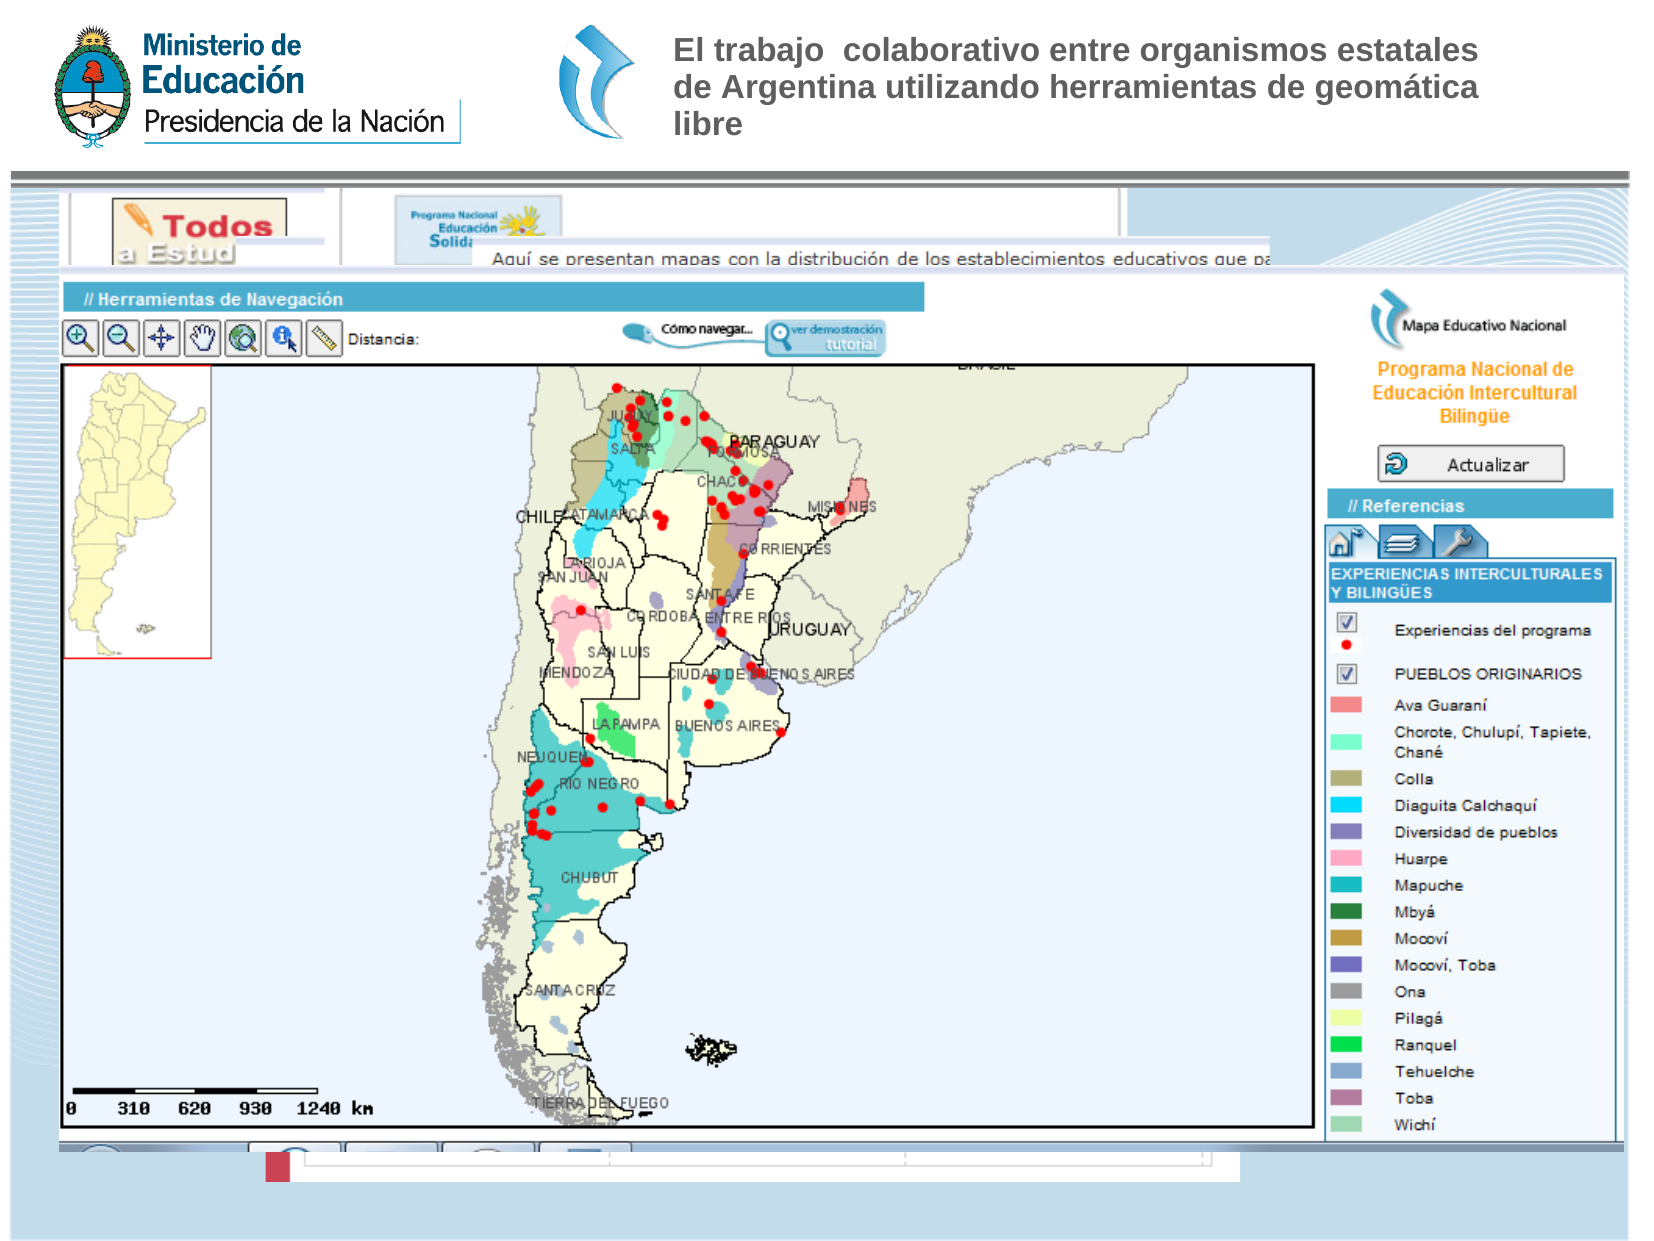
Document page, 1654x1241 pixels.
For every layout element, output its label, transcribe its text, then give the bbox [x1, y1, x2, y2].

text_box El trabajo colaborativo entre organismos estatales de Argentina utilizando herramientas de geomática libre [673, 0, 1512, 172]
picture [0, 17, 1642, 1241]
